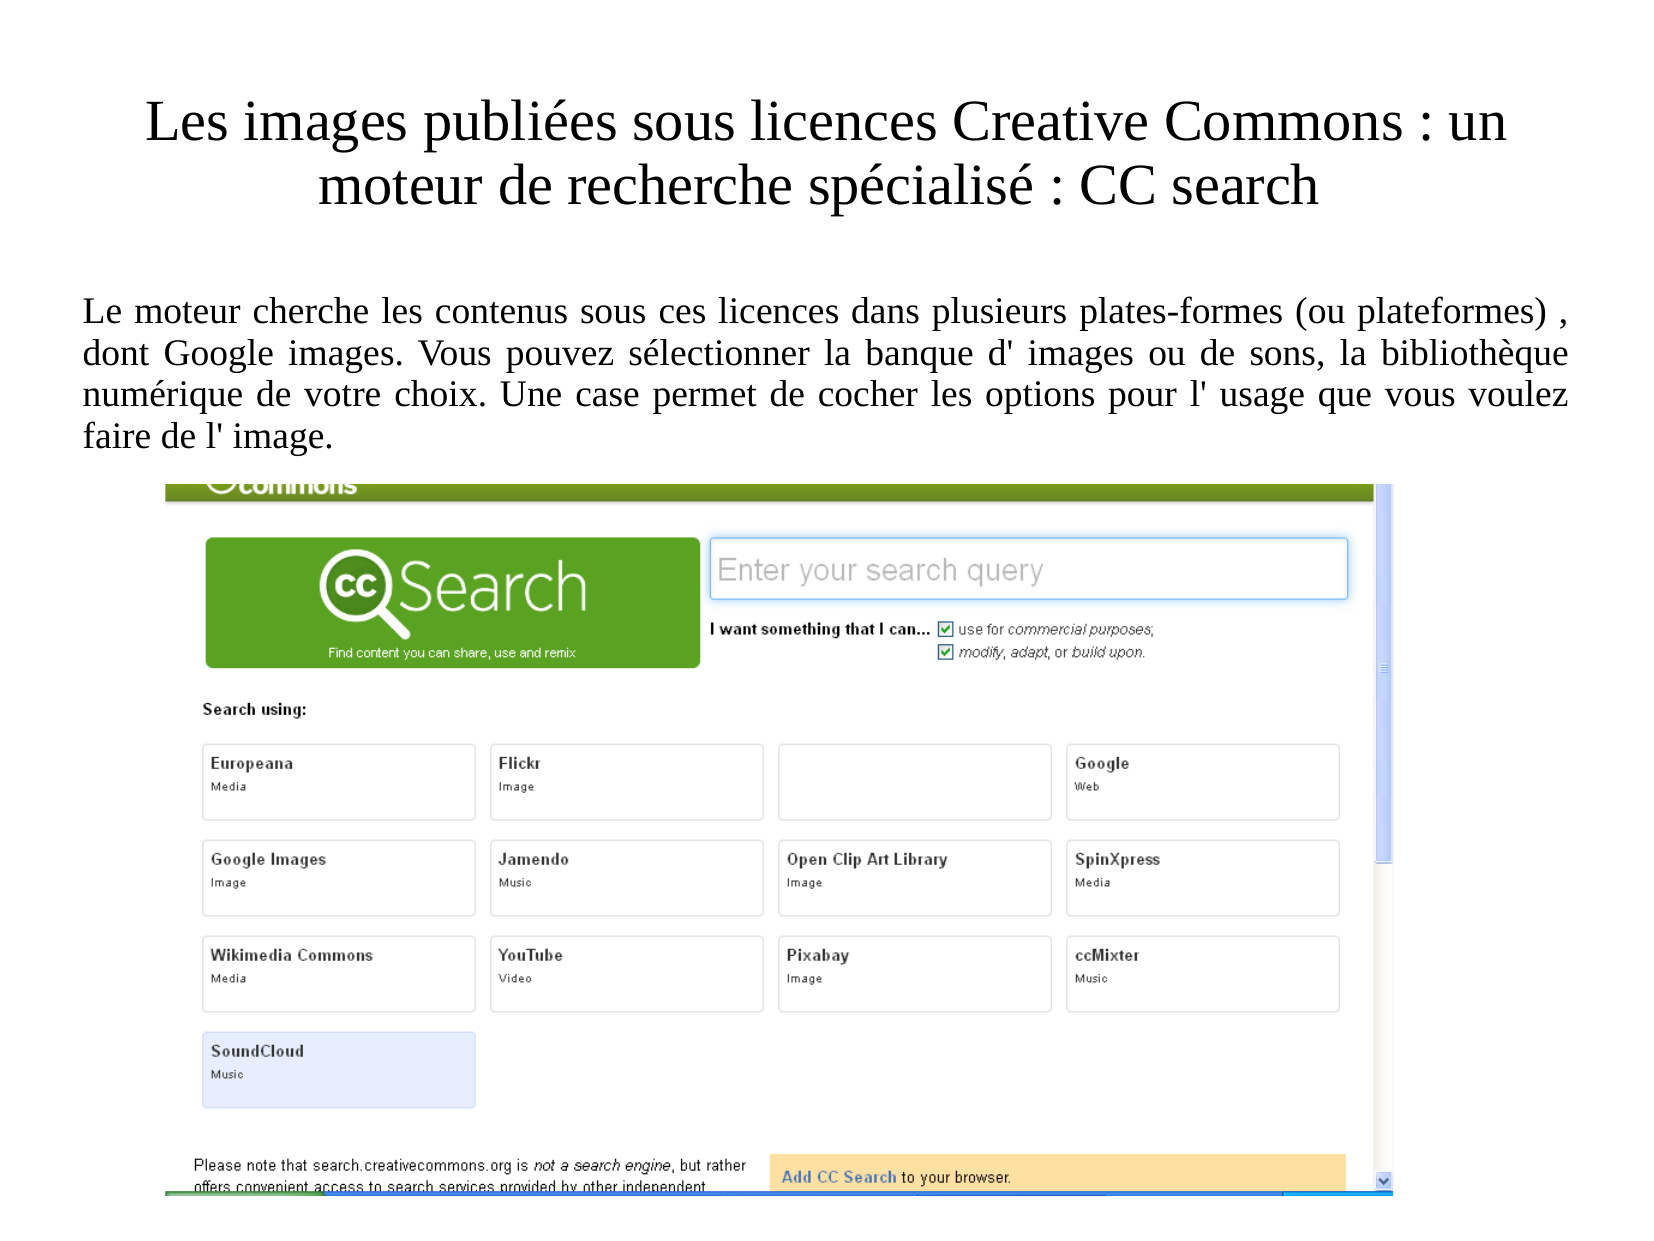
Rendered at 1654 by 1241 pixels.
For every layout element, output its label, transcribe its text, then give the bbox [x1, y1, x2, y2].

picture [165, 484, 1394, 1196]
list Le moteur cherche les contenus sous ces licences dans plusieurs plates-formes (ou plateformes) , dont Google images. Vous pouvez sélectionner la banque d' images ou de sons, la bibliothèque numérique de votre choix. Une case permet de cocher les options pour l' usage que vous voulez faire de l' image. [82, 290, 1571, 1109]
title Les images publiées sous licences Creative Commons : un moteur de recherche spécialisé : CC search [82, 49, 1571, 257]
